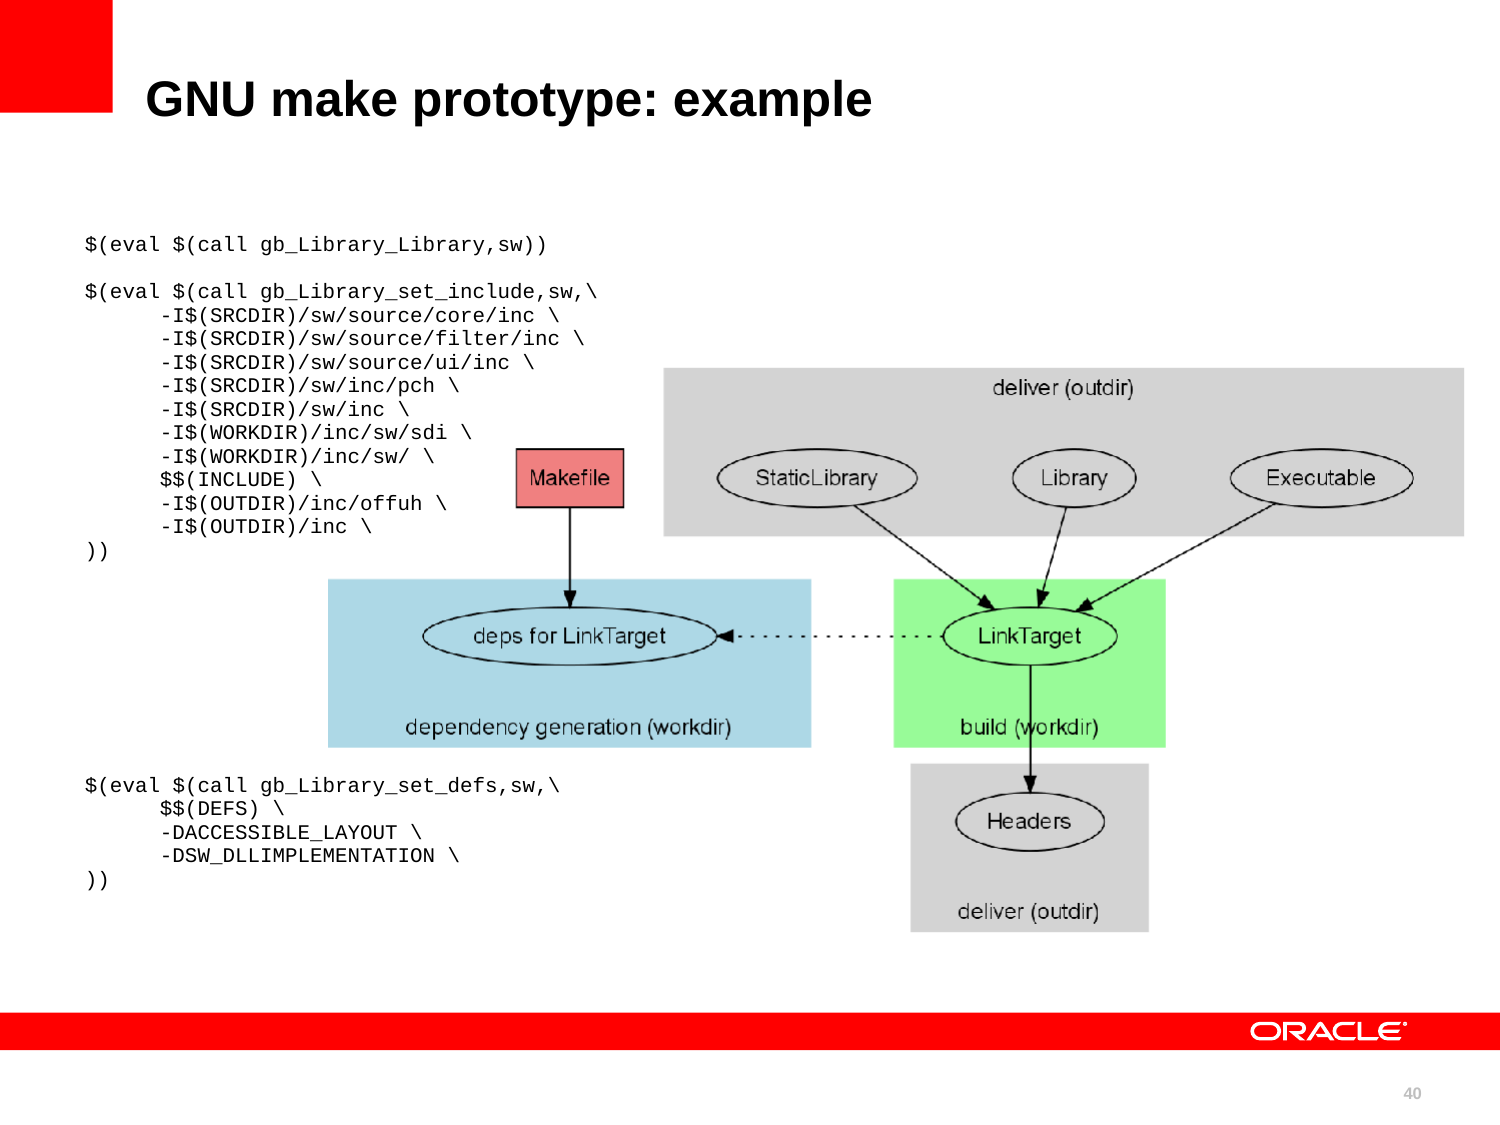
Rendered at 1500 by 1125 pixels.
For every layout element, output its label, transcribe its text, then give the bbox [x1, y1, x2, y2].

title GNU make prototype: example [145, 67, 1388, 220]
text_box $(eval $(call gb_Library_Library,sw)) $(eval $(call gb_Library_set_include,sw,\ -I$(SRCDIR)/sw/source/core/inc \ -I$(SRCDIR)/sw/source/filter/inc \ -I$(SRCDIR)/sw/source/ui/inc \ -I$(SRCDIR)/sw/inc/pch \ -I$(SRCDIR)/sw/inc \ -I$(WORKDIR)/inc/sw/sdi \ -I$(WORKDIR)/inc/sw/ \ $$(INCLUDE) \ -I$(OUTDIR)/inc/offuh \ -I$(OUTDIR)/inc \ )) $(eval $(call gb_Library_set_defs,sw,\ $$(DEFS) \ -DACCESSIBLE_LAYOUT \ -DSW_DLLIMPLEMENTATION \ )) [70, 227, 613, 883]
picture [305, 344, 1487, 955]
